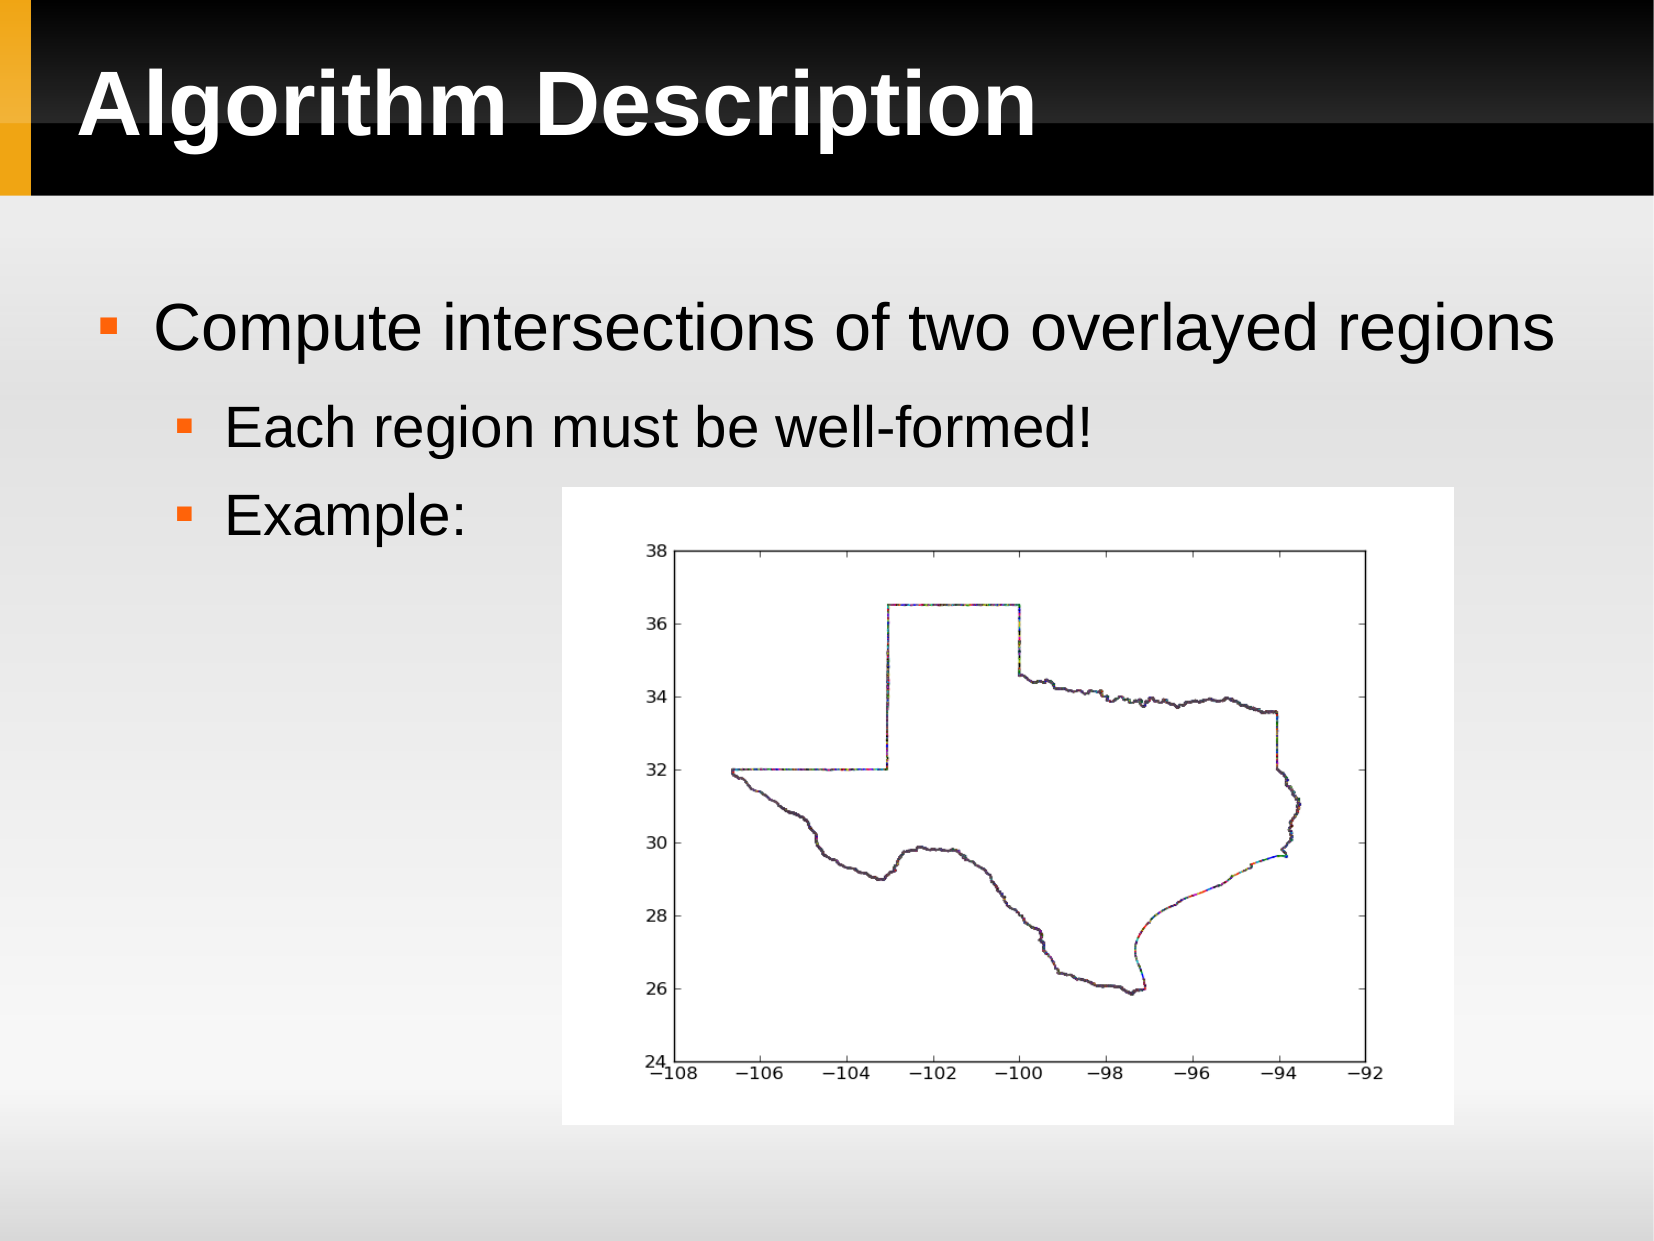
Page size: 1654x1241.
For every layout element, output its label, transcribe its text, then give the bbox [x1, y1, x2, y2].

list Compute intersections of two overlayed regions Each region must be well-formed! Example: [82, 290, 1571, 1109]
picture [0, 0, 1654, 1241]
title Algorithm Description [76, 0, 1565, 208]
